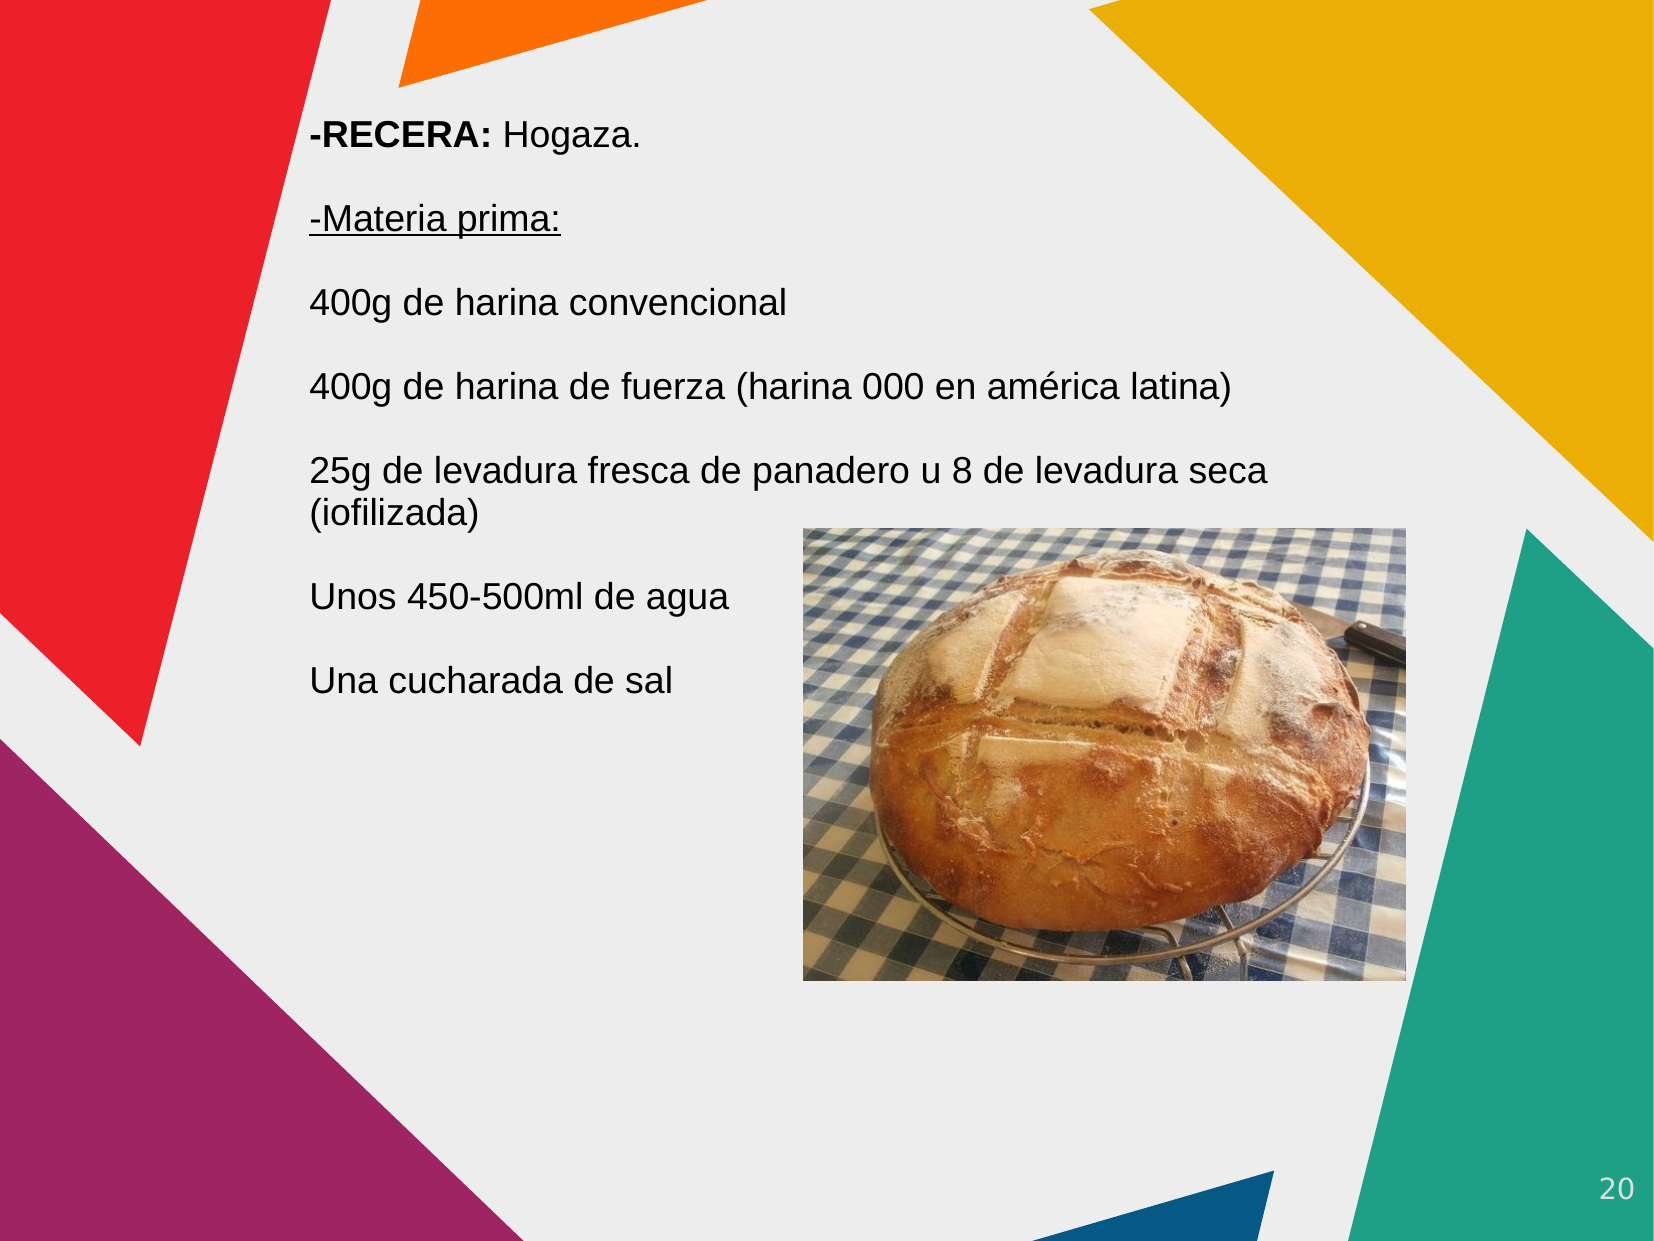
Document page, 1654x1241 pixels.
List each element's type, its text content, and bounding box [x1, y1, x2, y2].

picture [803, 528, 1406, 981]
text_box -RECERA: Hogaza. -Materia prima: 400g de harina convencional 400g de harina de fuerza (harina 000 en américa latina) 25g de levadura fresca de panadero u 8 de levadura seca (iofilizada) Unos 450-500ml de agua Una cucharada de sal [294, 106, 1453, 774]
